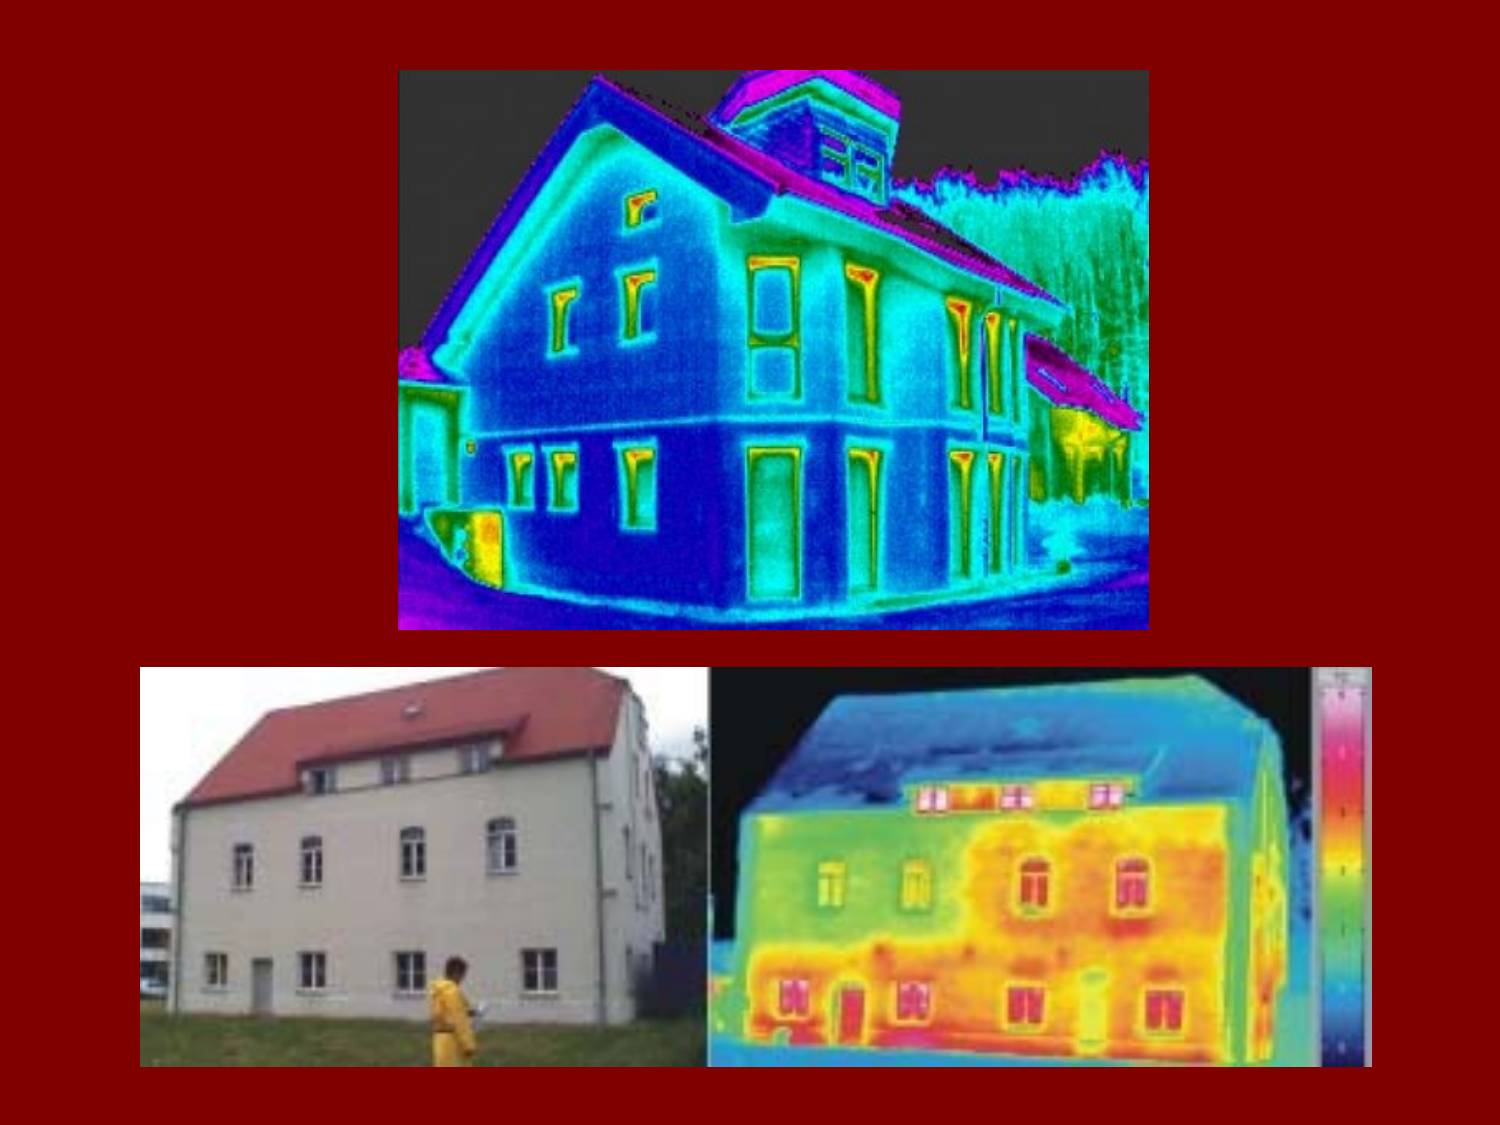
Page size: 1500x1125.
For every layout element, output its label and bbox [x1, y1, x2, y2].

picture [398, 70, 1149, 630]
picture [140, 667, 1372, 1067]
picture [1135, 476, 1141, 494]
